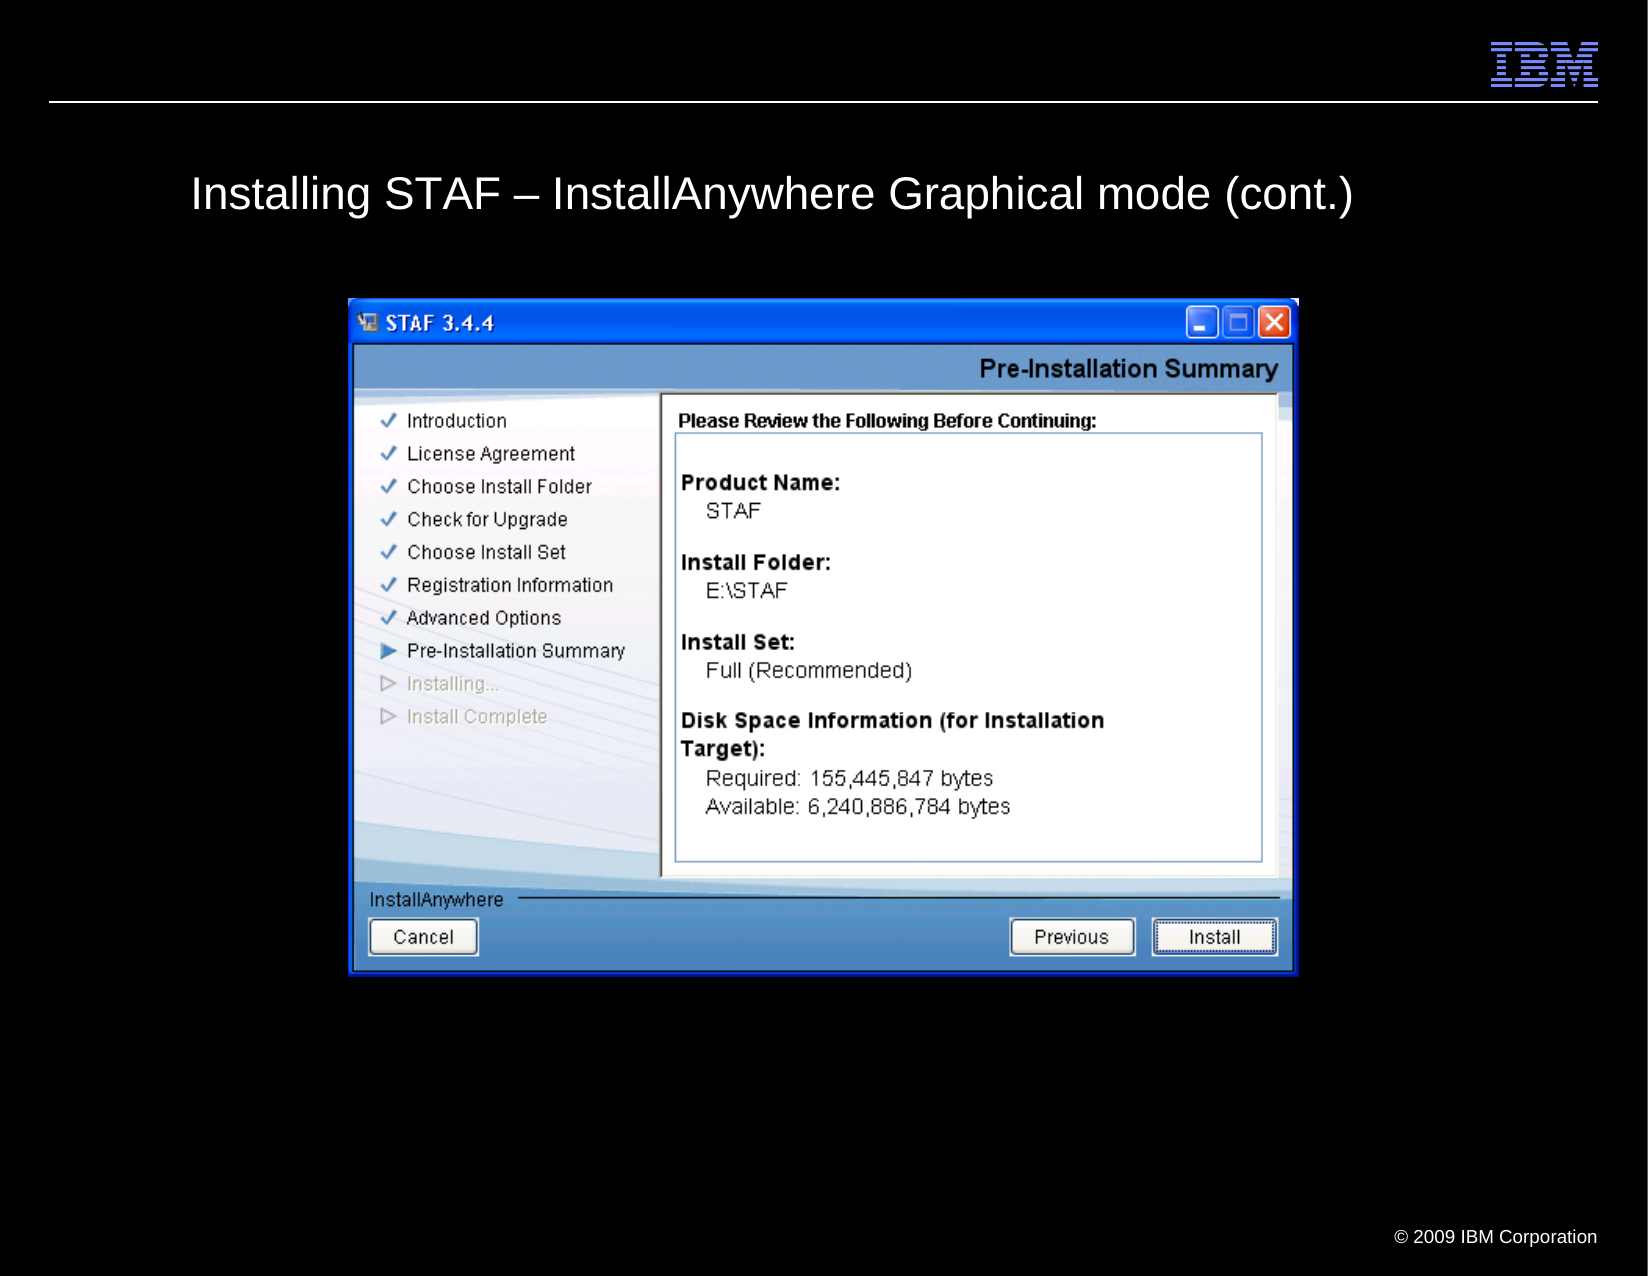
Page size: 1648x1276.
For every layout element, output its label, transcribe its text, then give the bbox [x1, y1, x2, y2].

picture [1491, 42, 1598, 87]
title Installing STAF – InstallAnywhere Graphical mode (cont.) [173, 161, 1648, 255]
picture [348, 298, 1299, 977]
